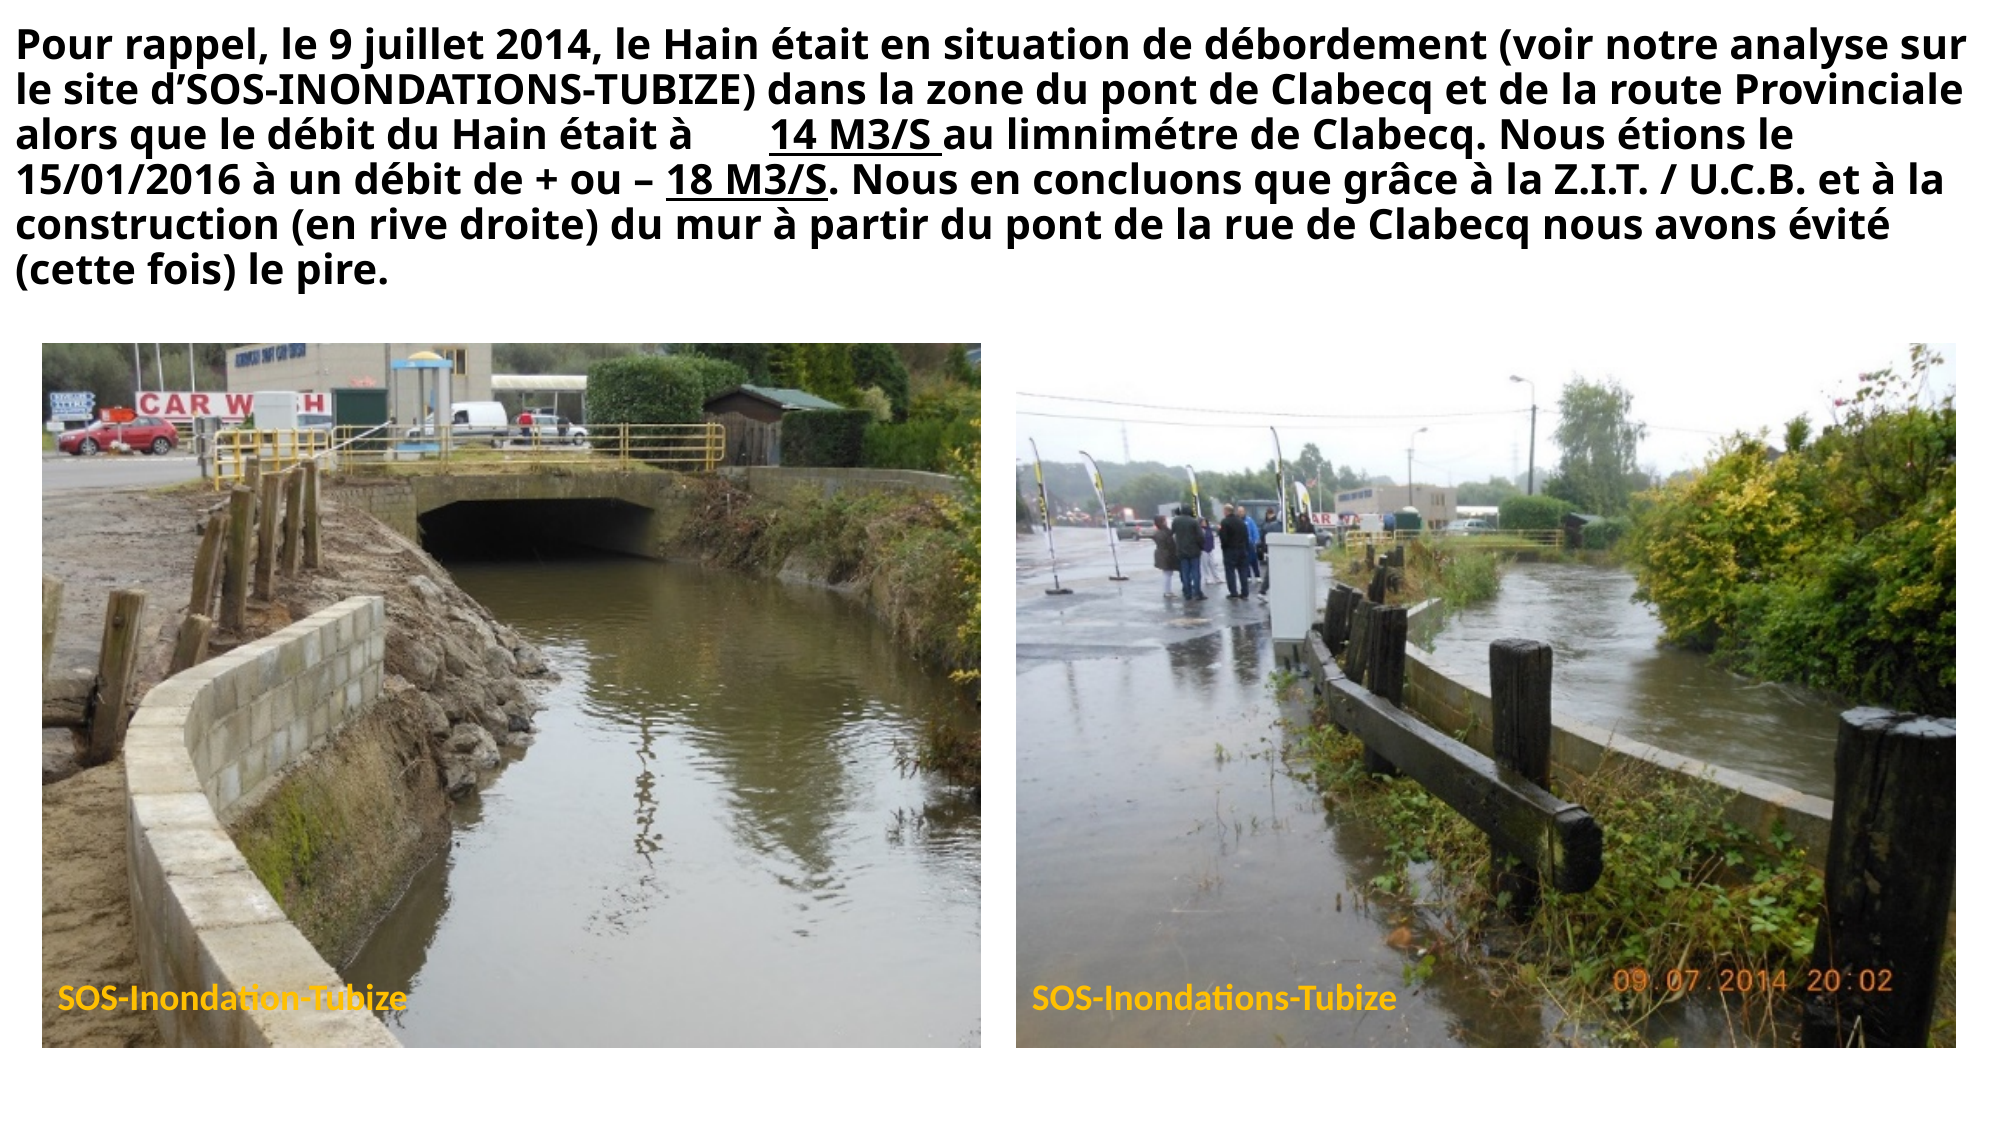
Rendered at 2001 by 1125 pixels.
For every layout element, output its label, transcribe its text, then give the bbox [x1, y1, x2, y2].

text_box SOS-Inondation-Tubize [42, 965, 467, 1027]
picture [42, 343, 981, 1048]
text_box SOS-Inondations-Tubize [1016, 965, 1435, 1027]
picture [1016, 343, 1956, 1048]
title Pour rappel, le 9 juillet 2014, le Hain était en situation de débordement (voir notre analyse sur le site d’SOS-INONDATIONS-TUBIZE) dans la zone du pont de Clabecq et de la route Provinciale alors que le débit du Hain était à 14 M3/S au limnimétre de Clabecq. Nous étions le 15/01/2016 à un débit de + ou – 18 M3/S. Nous en concluons que grâce à la Z.I.T. / U.C.B. et à la construction (en rive droite) du mur à partir du pont de la rue de Clabecq nous avons évité (cette fois) le pire. [0, 0, 2000, 317]
